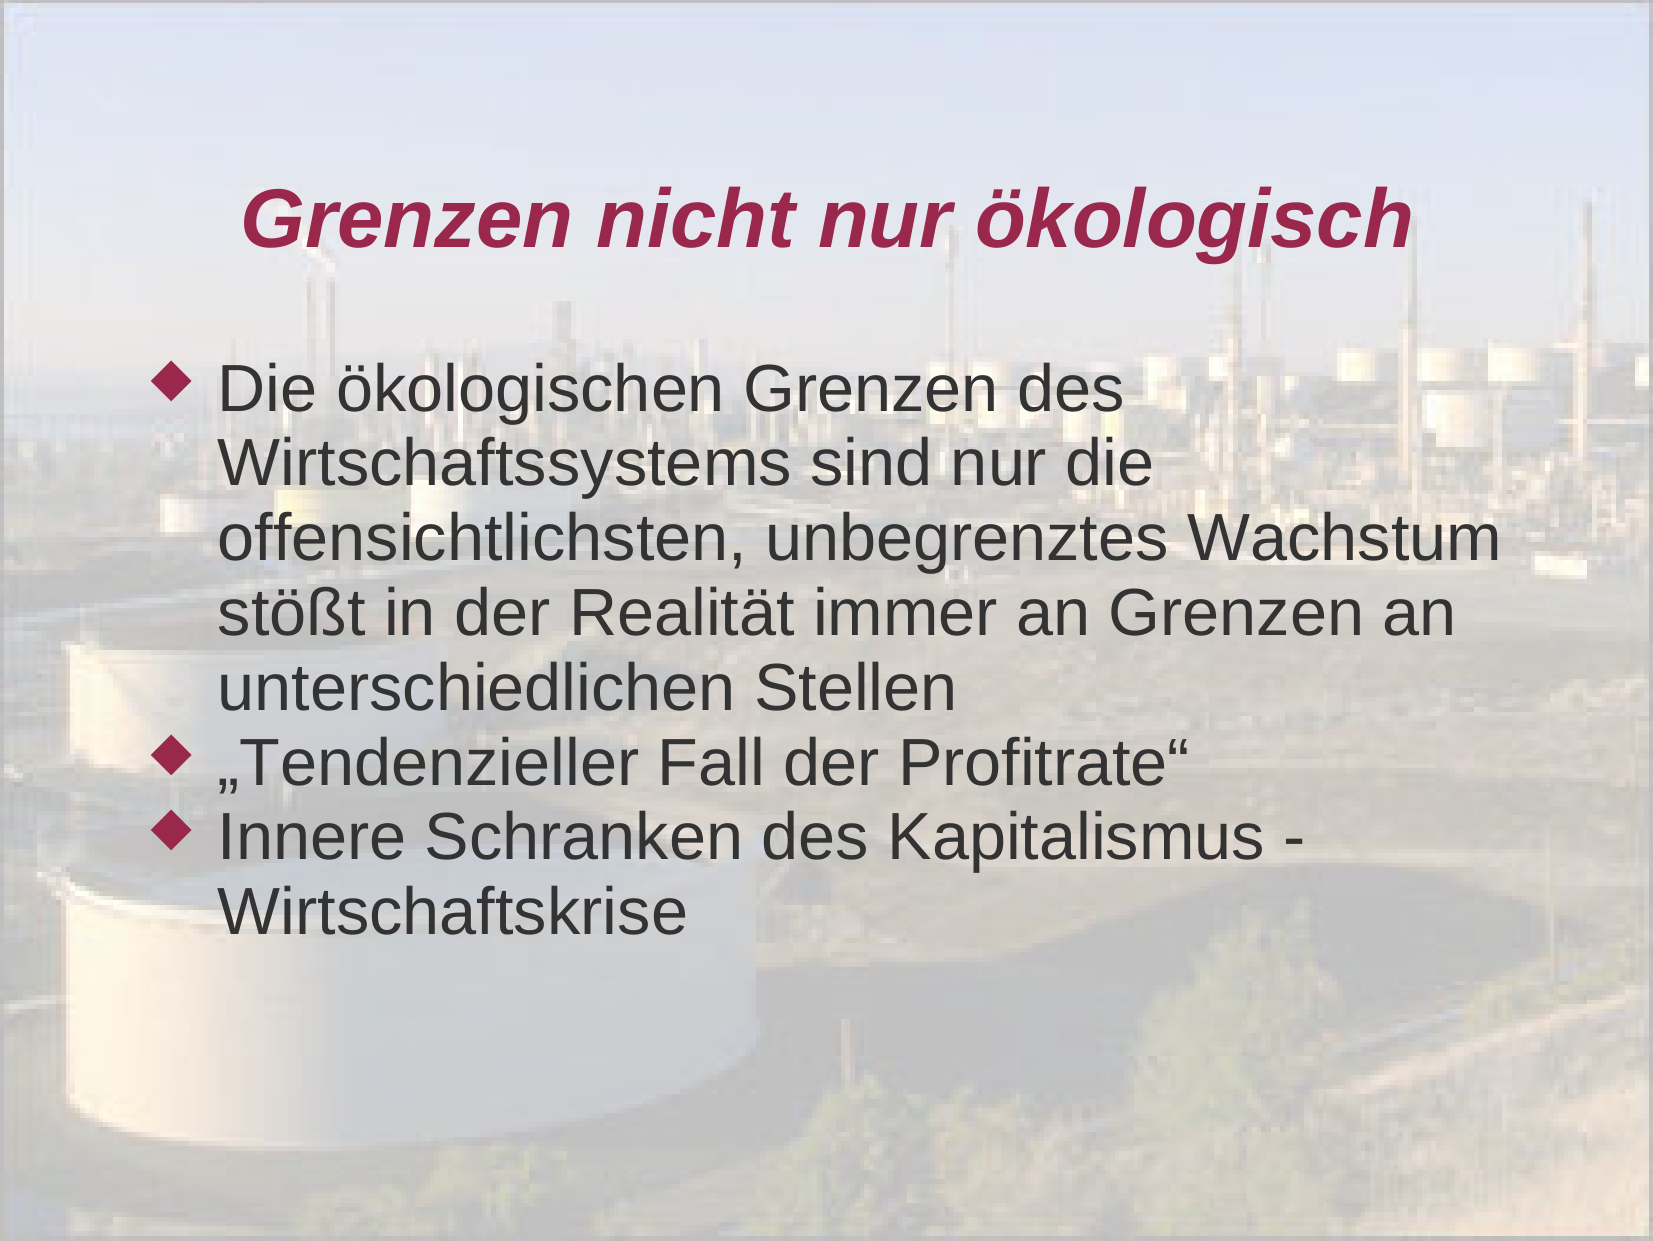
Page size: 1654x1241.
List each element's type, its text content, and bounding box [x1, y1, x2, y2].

list Die ökologischen Grenzen des Wirtschaftssystems sind nur die offensichtlichsten, unbegrenztes Wachstum stößt in der Realität immer an Grenzen an unterschiedlichen Stellen „Tendenzieller Fall der Profitrate“ Innere Schranken des Kapitalismus - Wirtschaftskrise [134, 350, 1516, 1170]
title Grenzen nicht nur ökologisch [121, 114, 1534, 322]
picture [0, 0, 1654, 1241]
